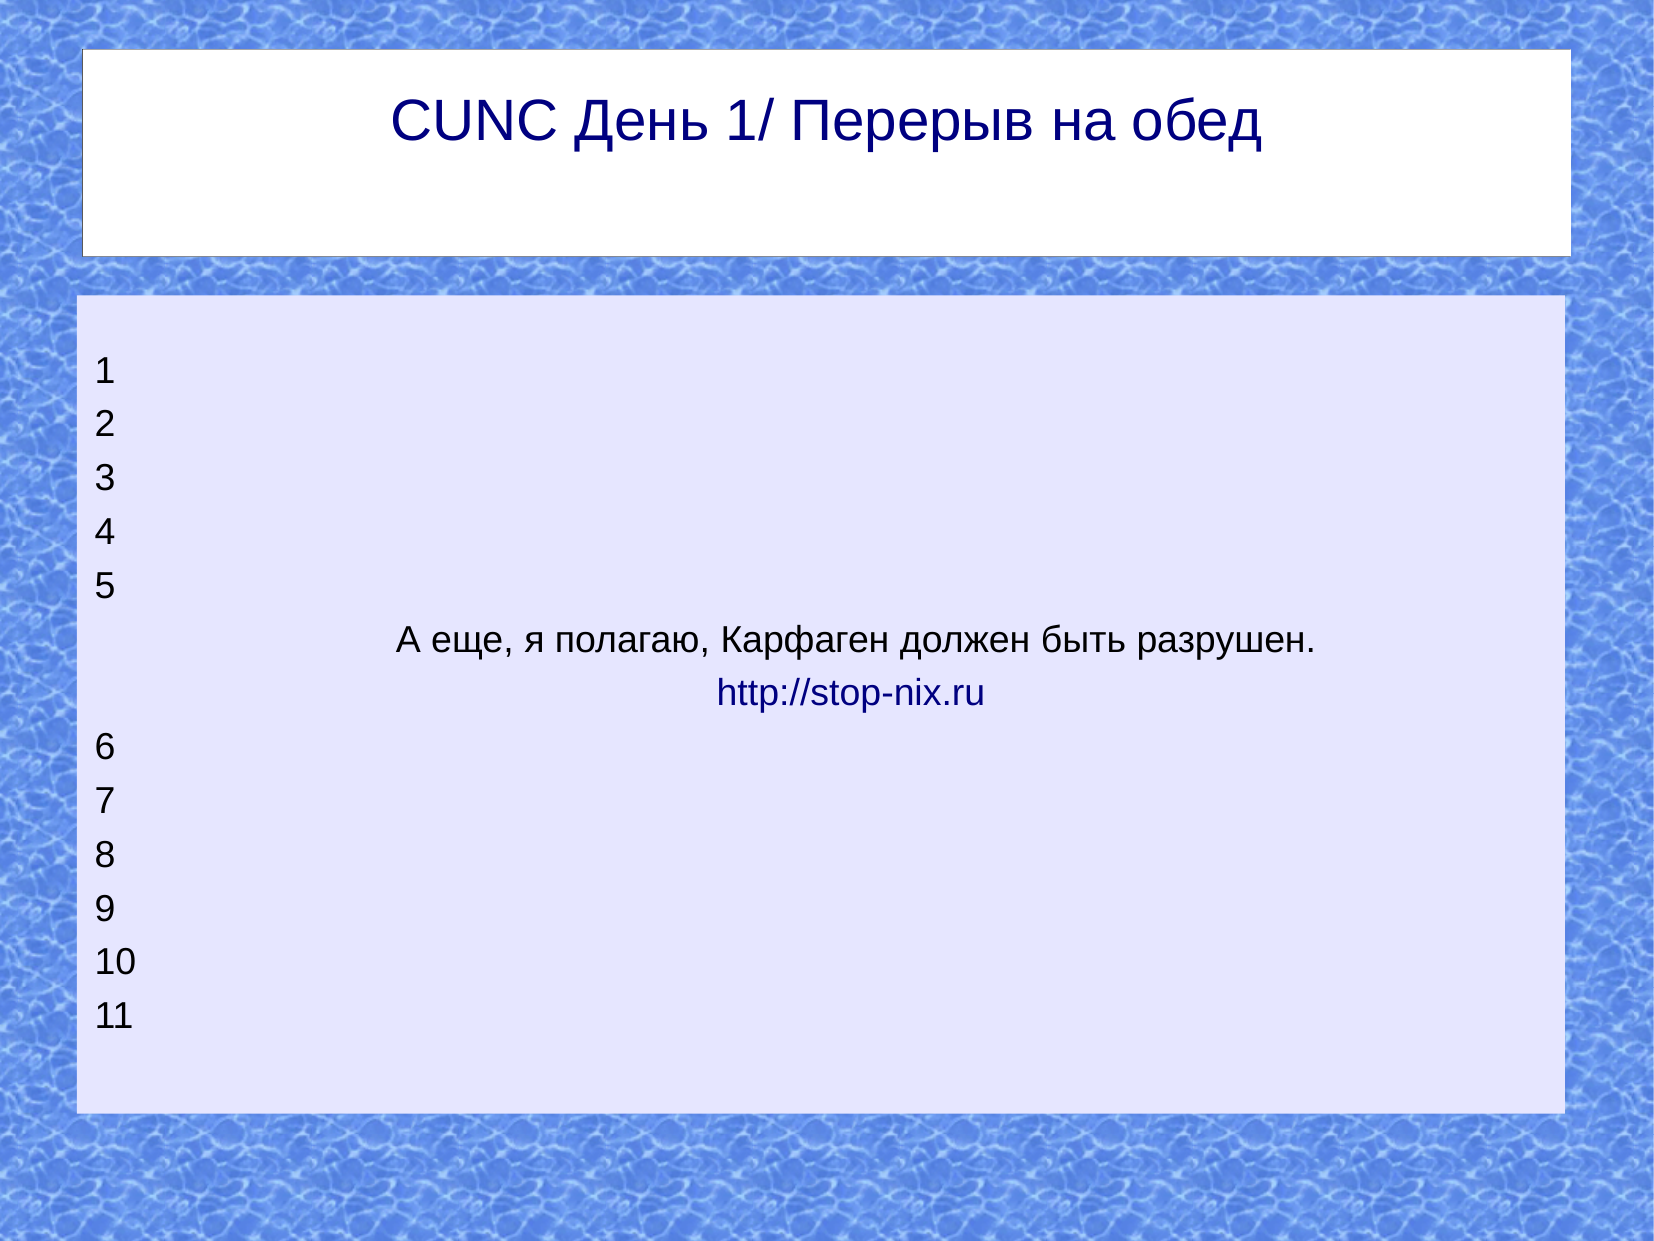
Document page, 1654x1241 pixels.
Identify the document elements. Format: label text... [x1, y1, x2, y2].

title CUNC День 1/ Перерыв на обед [82, 49, 1571, 257]
picture [0, 0, 1654, 1241]
list А еще, я полагаю, Карфаген должен быть разрушен. http://stop-nix.ru [76, 295, 1565, 1114]
